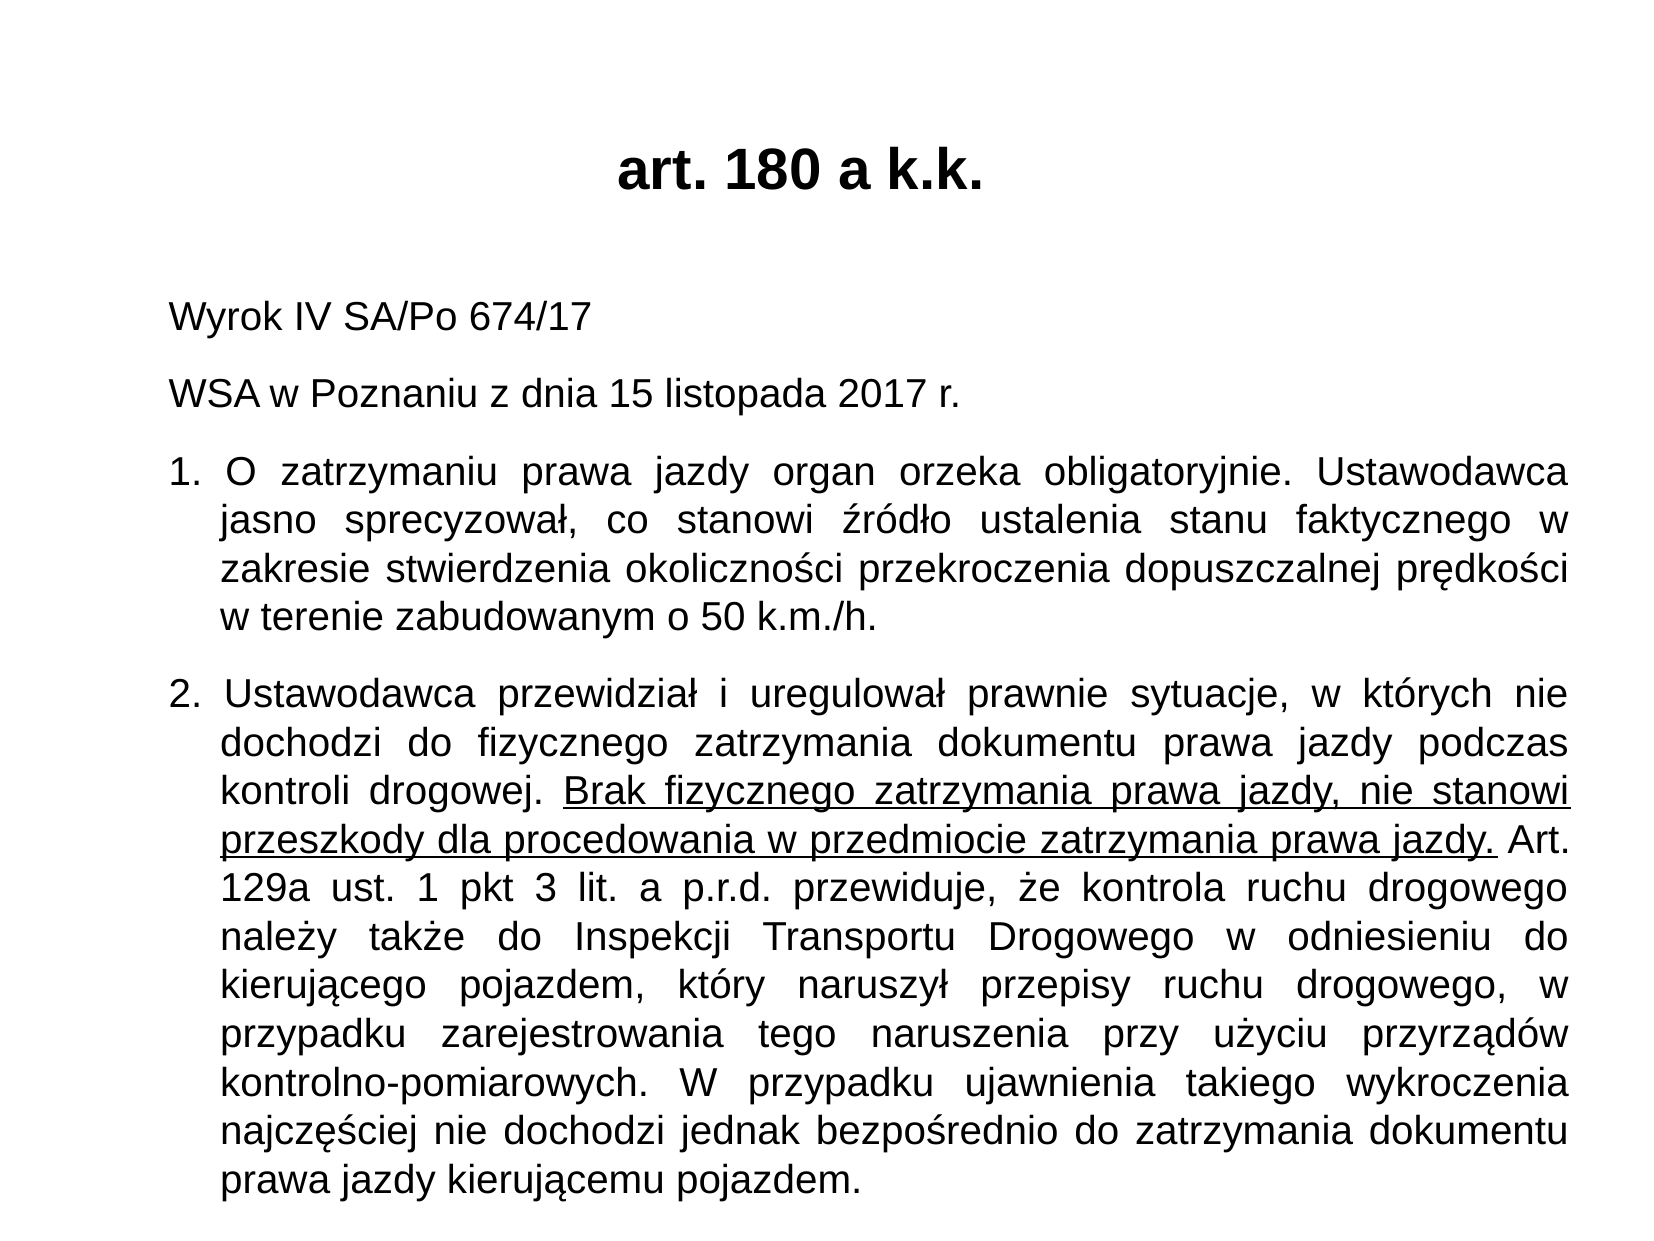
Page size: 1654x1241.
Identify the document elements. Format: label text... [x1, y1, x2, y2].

title art. 180 a k.k. [82, 49, 1571, 257]
list Wyrok IV SA/Po 674/17 WSA w Poznaniu z dnia 15 listopada 2017 r. 1. O zatrzymaniu prawa jazdy organ orzeka obligatoryjnie. Ustawodawca jasno sprecyzował, co stanowi źródło ustalenia stanu faktycznego w zakresie stwierdzenia okoliczności przekroczenia dopuszczalnej prędkości w terenie zabudowanym o 50 k.m./h. 2. Ustawodawca przewidział i uregulował prawnie sytuacje, w których nie dochodzi do fizycznego zatrzymania dokumentu prawa jazdy podczas kontroli drogowej. Brak fizycznego zatrzymania prawa jazdy, nie stanowi przeszkody dla procedowania w przedmiocie zatrzymania prawa jazdy. Art. 129a ust. 1 pkt 3 lit. a p.r.d. przewiduje, że kontrola ruchu drogowego należy także do Inspekcji Transportu Drogowego w odniesieniu do kierującego pojazdem, który naruszył przepisy ruchu drogowego, w przypadku zarejestrowania tego naruszenia przy użyciu przyrządów kontrolno-pomiarowych. W przypadku ujawnienia takiego wykroczenia najczęściej nie dochodzi jednak bezpośrednio do zatrzymania dokumentu prawa jazdy kierującemu pojazdem. [82, 290, 1571, 1204]
